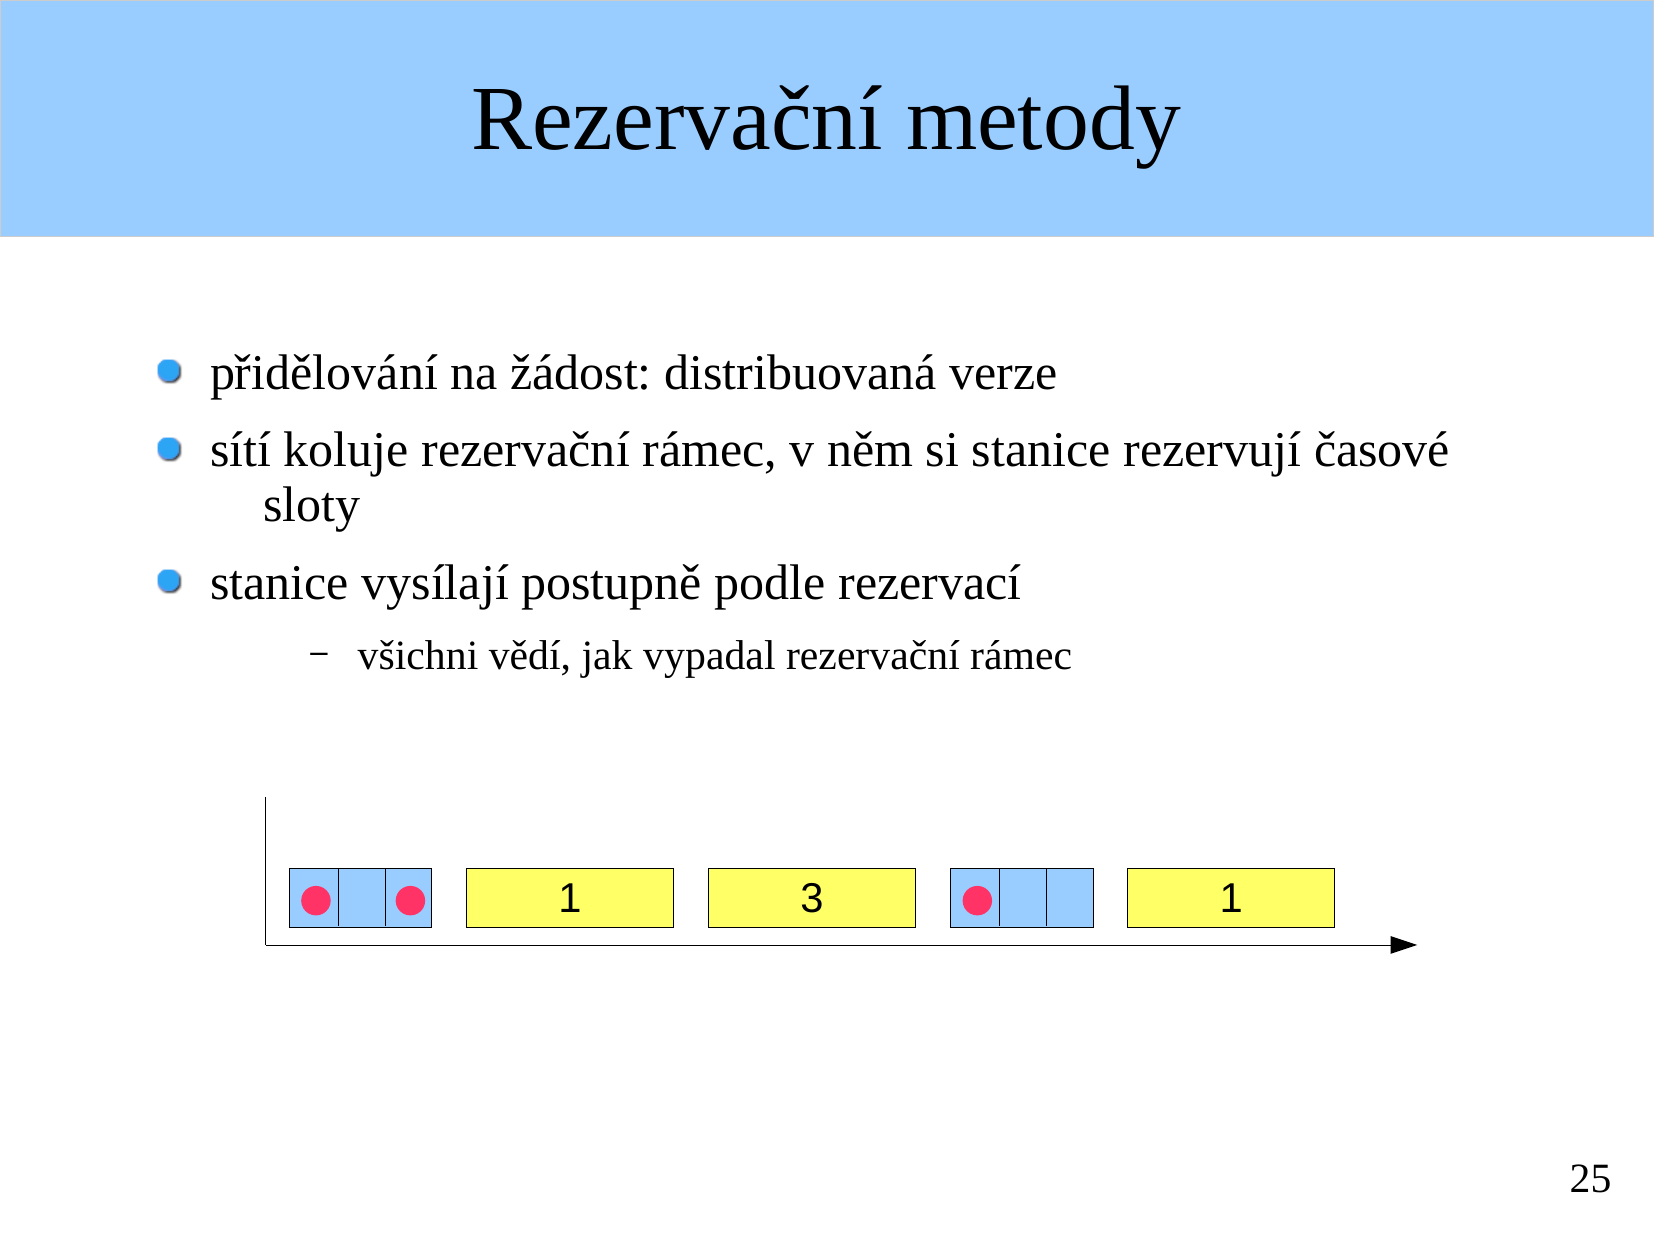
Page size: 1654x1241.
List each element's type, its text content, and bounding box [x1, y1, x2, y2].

title Rezervační metody [0, 0, 1654, 237]
text_box 1 [1127, 868, 1335, 928]
text_box 3 [708, 868, 916, 928]
list přidělování na žádost: distribuovaná verze sítí koluje rezervační rámec, v něm si stanice rezervují časové sloty stanice vysílají postupně podle rezervací všichni vědí, jak vypadal rezervační rámec [121, 344, 1534, 1157]
text_box [950, 868, 1094, 928]
text_box [289, 868, 432, 928]
text_box 1 [466, 868, 674, 928]
